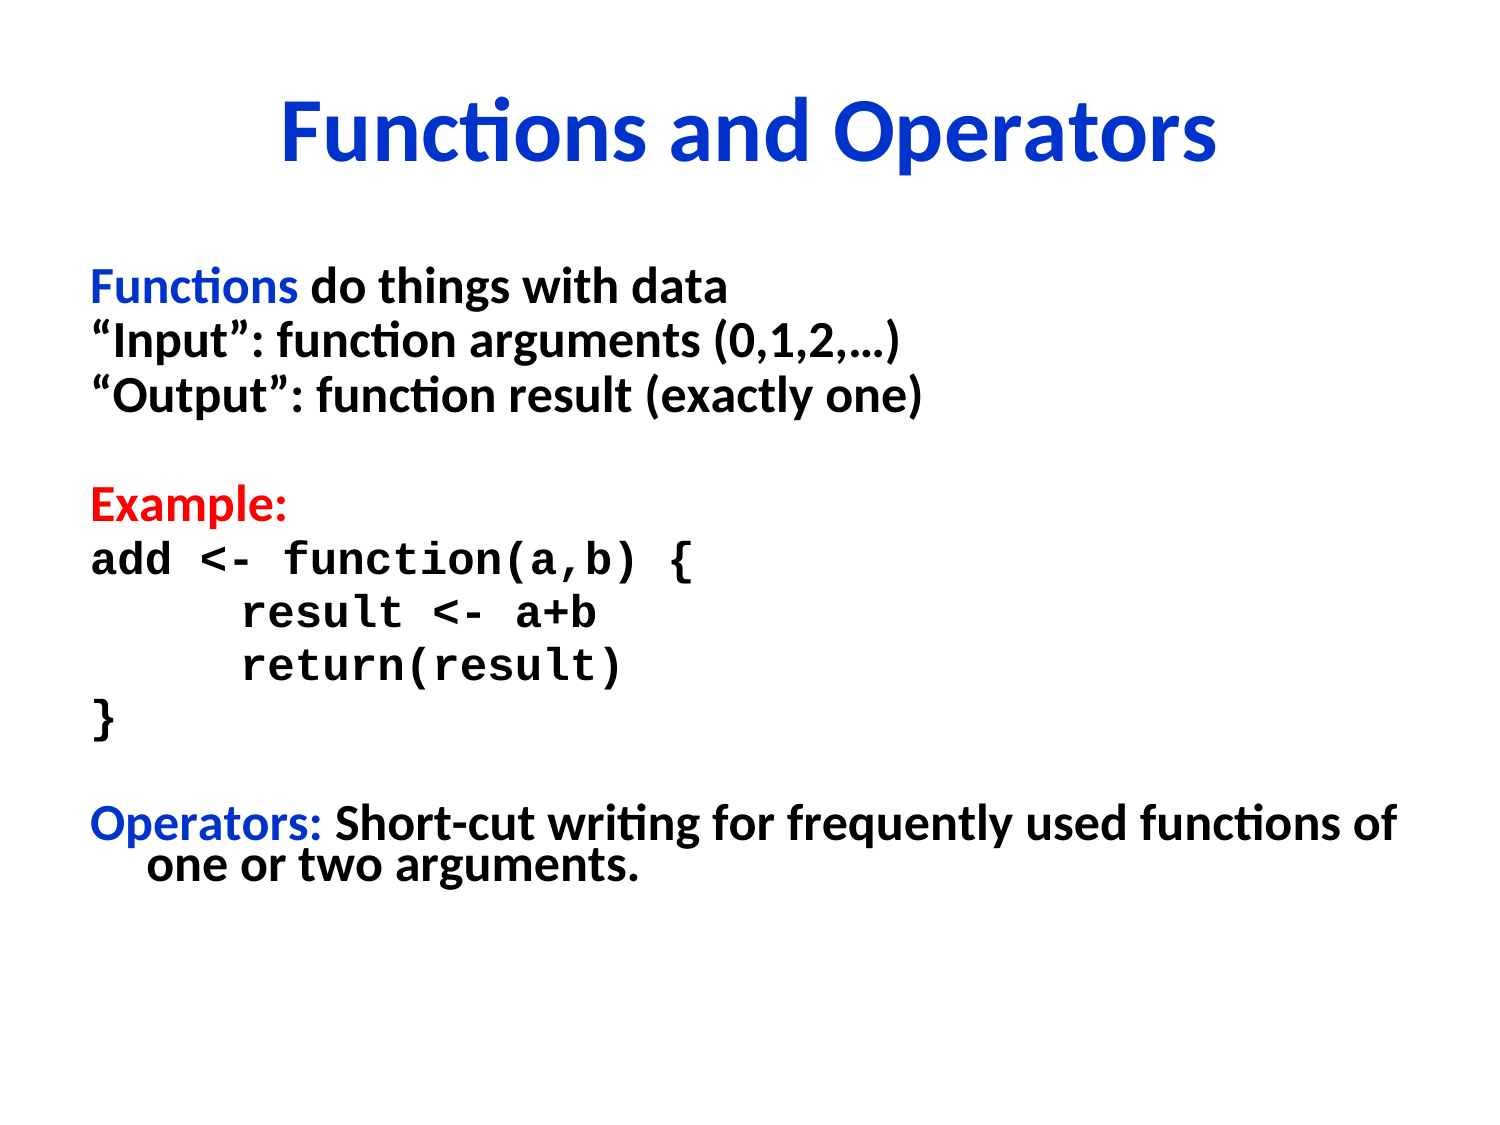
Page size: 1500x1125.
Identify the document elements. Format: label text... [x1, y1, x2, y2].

list Functions do things with data “Input”: function arguments (0,1,2,…) “Output”: function result (exactly one) Example: add <- function(a,b) { result <- a+b return(result) } Operators: Short-cut writing for frequently used functions of one or two arguments. [75, 262, 1426, 1033]
title Functions and Operators [75, 45, 1426, 233]
